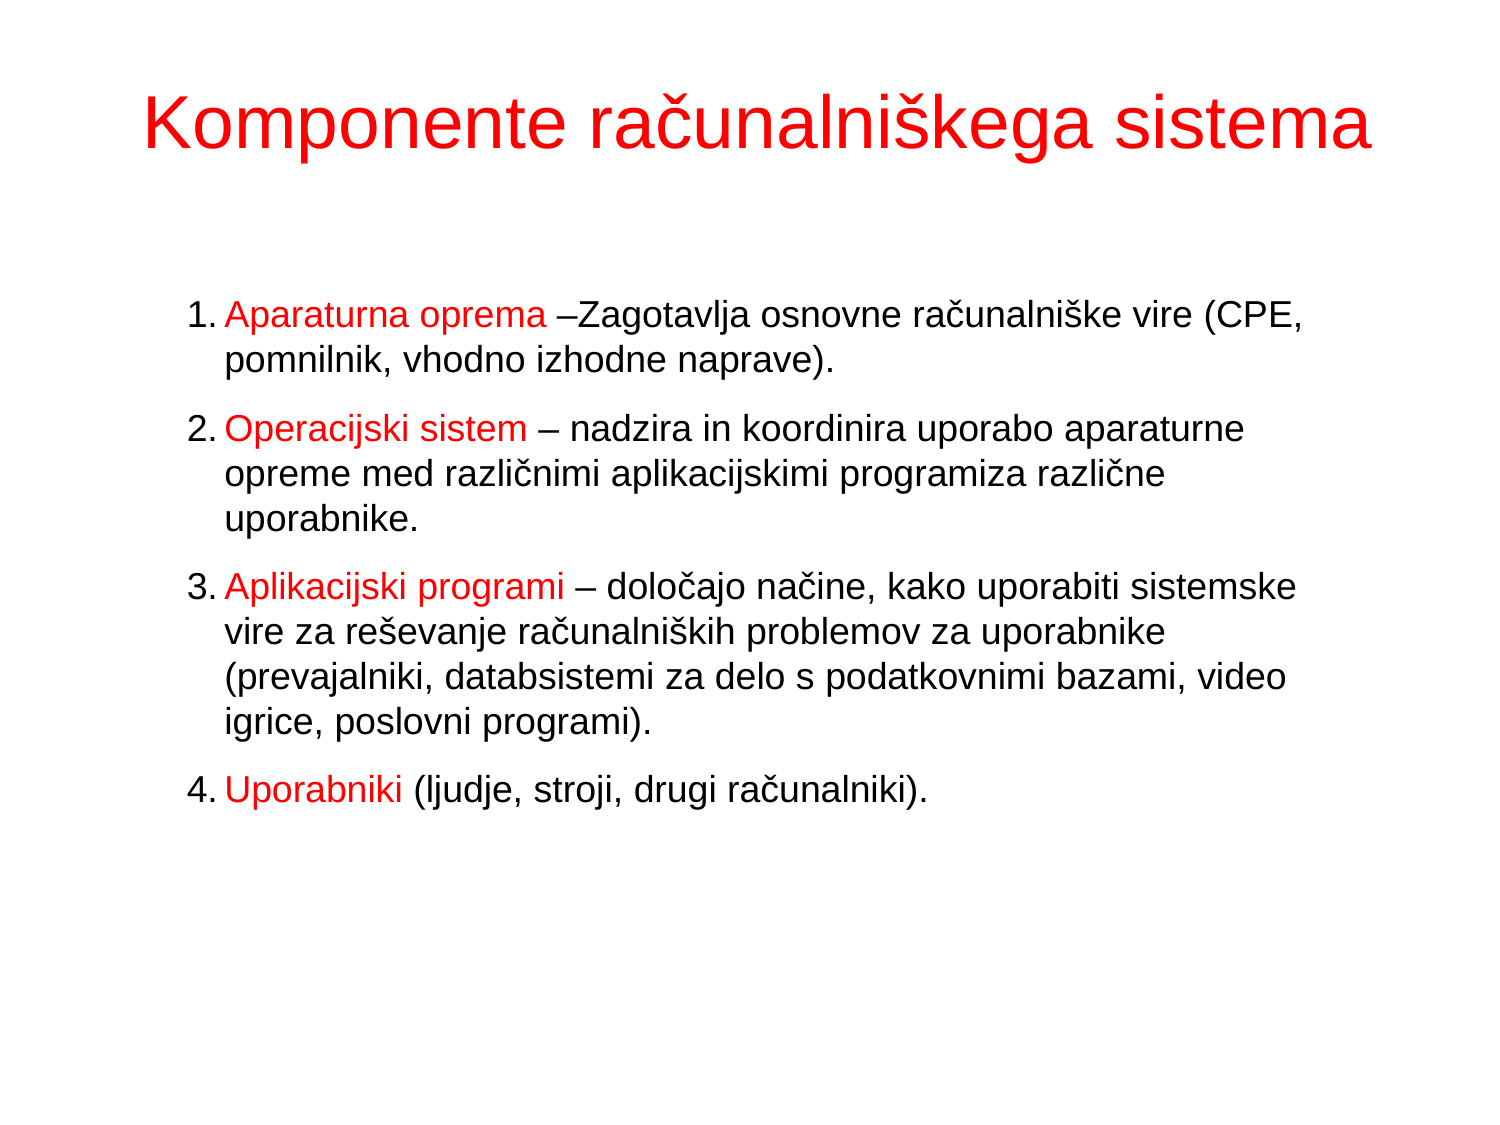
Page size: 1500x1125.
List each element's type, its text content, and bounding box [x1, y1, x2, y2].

title Komponente računalniškega sistema [57, 66, 1458, 172]
list 1. Aparaturna oprema –Zagotavlja osnovne računalniške vire (CPE, pomnilnik, vhodno izhodne naprave). 2. Operacijski sistem – nadzira in koordinira uporabo aparaturne opreme med različnimi aplikacijskimi programiza različne uporabnike. 3. Aplikacijski programi – določajo načine, kako uporabiti sistemske vire za reševanje računalniških problemov za uporabnike (prevajalniki, databsistemi za delo s podatkovnimi bazami, video igrice, poslovni programi). 4. Uporabniki (ljudje, stroji, drugi računalniki). [171, 282, 1325, 958]
